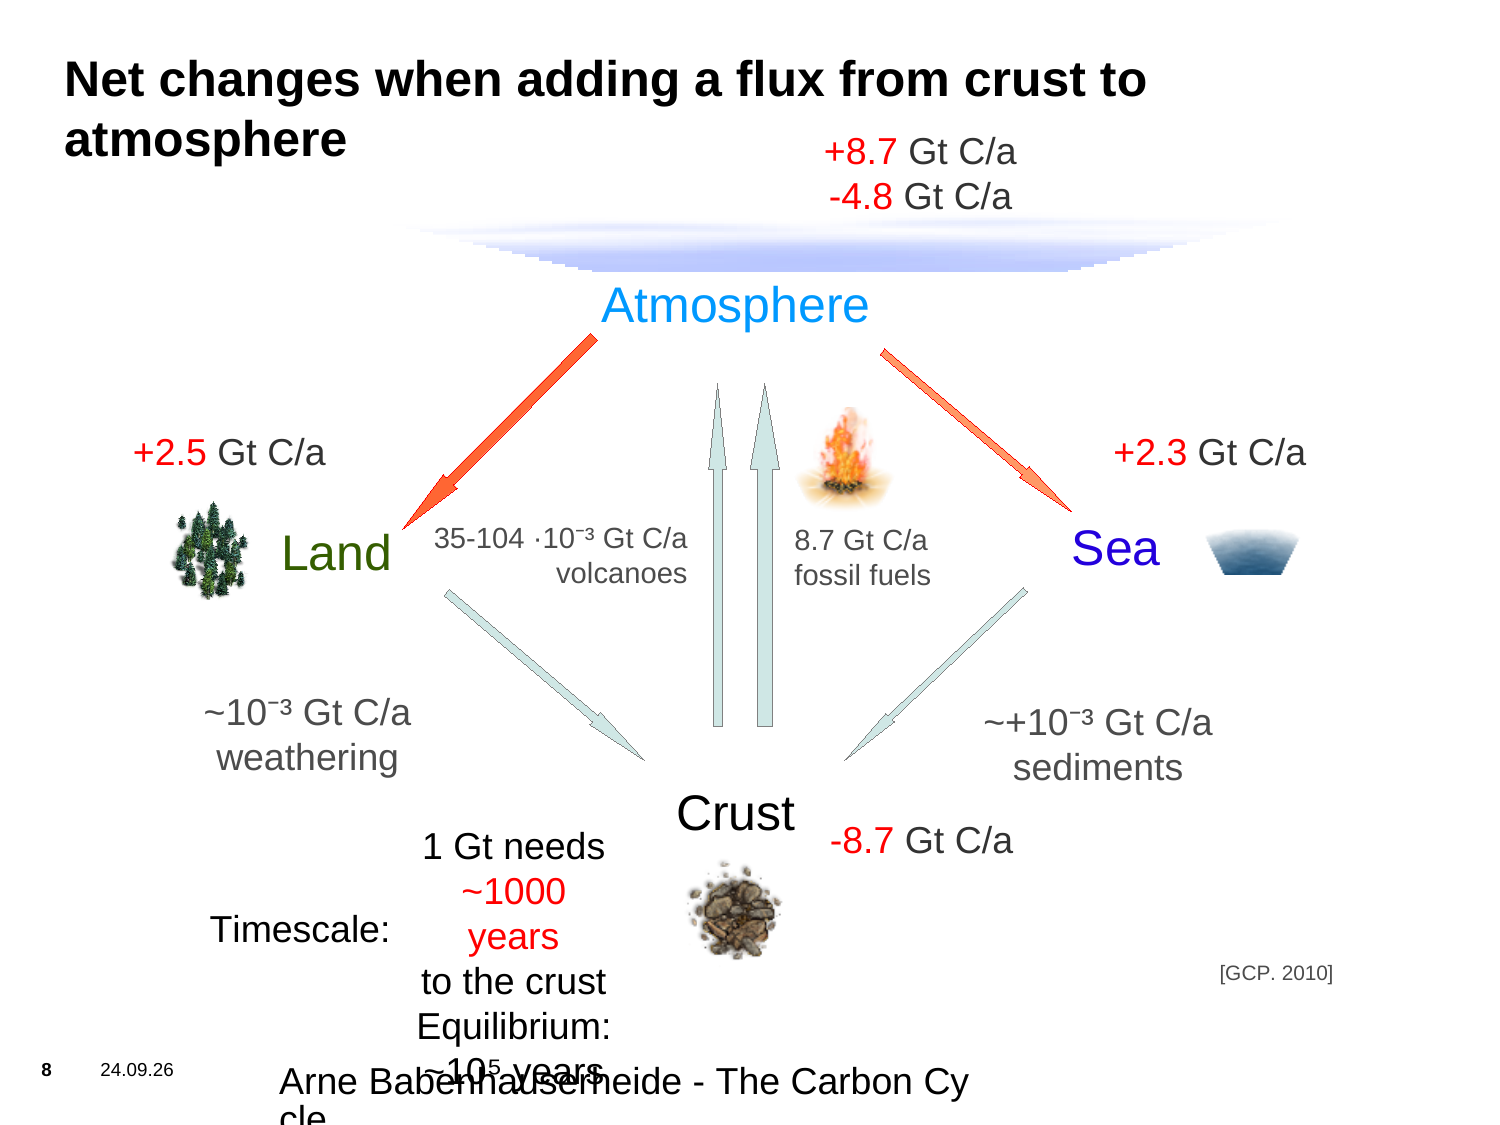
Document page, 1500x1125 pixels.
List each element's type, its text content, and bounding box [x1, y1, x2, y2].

text_box 35-104 ·10⁻³ Gt C/a volcanoes [418, 511, 706, 597]
text_box [402, 333, 598, 530]
picture [354, 159, 1306, 272]
text_box Timescale: [194, 897, 420, 958]
text_box [844, 587, 1028, 761]
text_box 8.7 Gt C/a fossil fuels [779, 513, 947, 599]
text_box 1 Gt needs ~1000 years to the crust Equilibrium: ~10⁵ years [395, 814, 632, 1055]
text_box [750, 383, 780, 727]
text_box ~+10⁻³ Gt C/a sediments [968, 690, 1233, 796]
text_box ~10⁻³ Gt C/a weathering [188, 680, 432, 786]
picture [153, 490, 272, 609]
text_box Sea [1045, 507, 1188, 583]
text_box [880, 348, 1072, 512]
text_box +8.7 Gt C/a -4.8 Gt C/a [809, 119, 1032, 159]
picture [678, 856, 792, 969]
text_box Atmosphere [567, 272, 905, 340]
picture [1196, 481, 1310, 575]
text_box Land [272, 513, 408, 588]
text_box -8.7 Gt C/a [815, 808, 1029, 869]
picture [788, 407, 902, 520]
title Net changes when adding a flux from crust to atmosphere [64, 46, 1198, 167]
text_box [444, 589, 645, 761]
text_box [GCP. 2010] [1204, 952, 1349, 993]
text_box +2.3 Gt C/a [1098, 420, 1322, 481]
text_box Crust [567, 772, 905, 848]
text_box [708, 383, 727, 727]
text_box +2.5 Gt C/a [118, 420, 341, 481]
